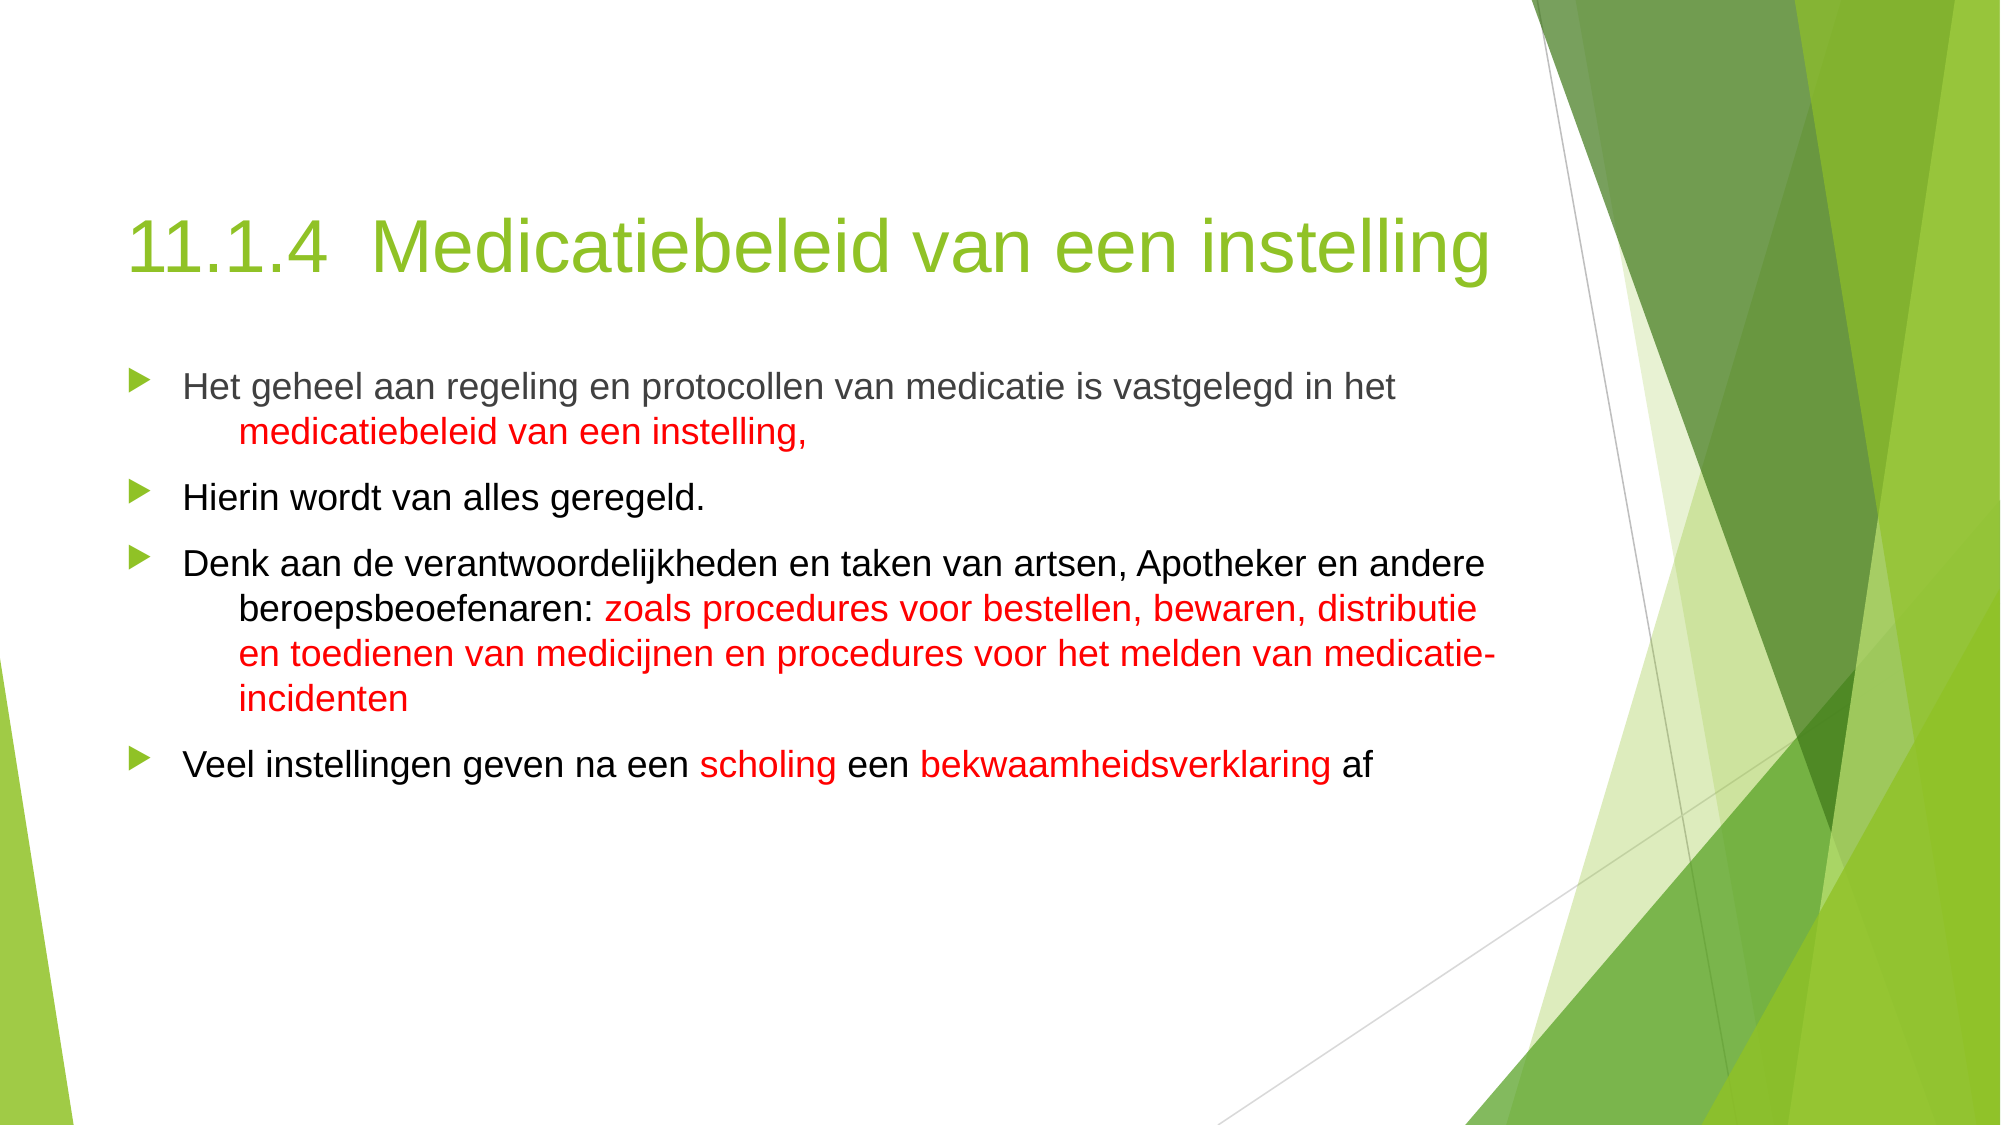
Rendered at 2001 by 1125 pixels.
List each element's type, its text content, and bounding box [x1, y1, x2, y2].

list Het geheel aan regeling en protocollen van medicatie is vastgelegd in het medicatiebeleid van een instelling, Hierin wordt van alles geregeld. Denk aan de verantwoordelijkheden en taken van artsen, Apotheker en andere beroepsbeoefenaren: zoals procedures voor bestellen, bewaren, distributie en toedienen van medicijnen en procedures voor het melden van medicatie-incidenten Veel instellingen geven na een scholing een bekwaamheidsverklaring af [111, 354, 1522, 992]
title 11.1.4 Medicatiebeleid van een instelling [111, 99, 1604, 317]
